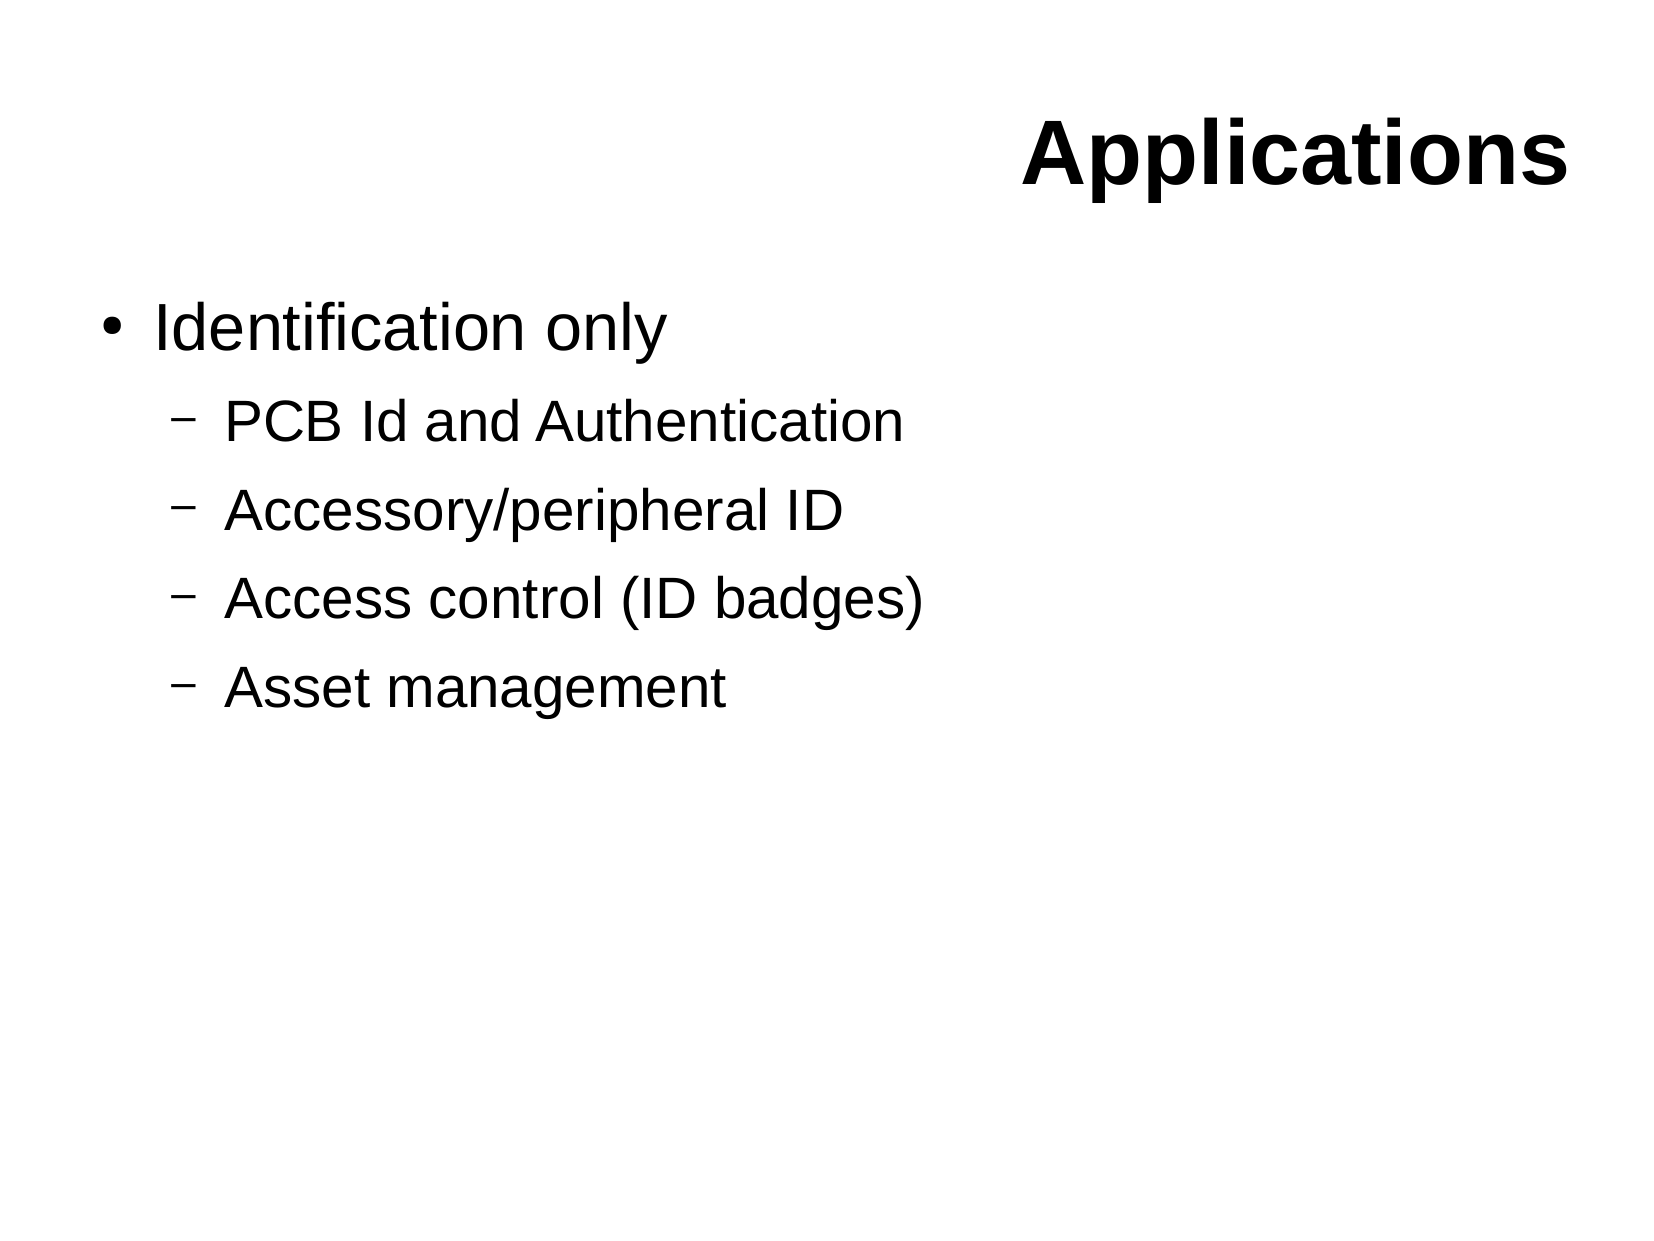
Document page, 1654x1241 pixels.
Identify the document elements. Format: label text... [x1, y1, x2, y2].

list Identification only PCB Id and Authentication Accessory/peripheral ID Access control (ID badges) Asset management [82, 290, 1571, 1010]
title Applications [82, 49, 1571, 257]
